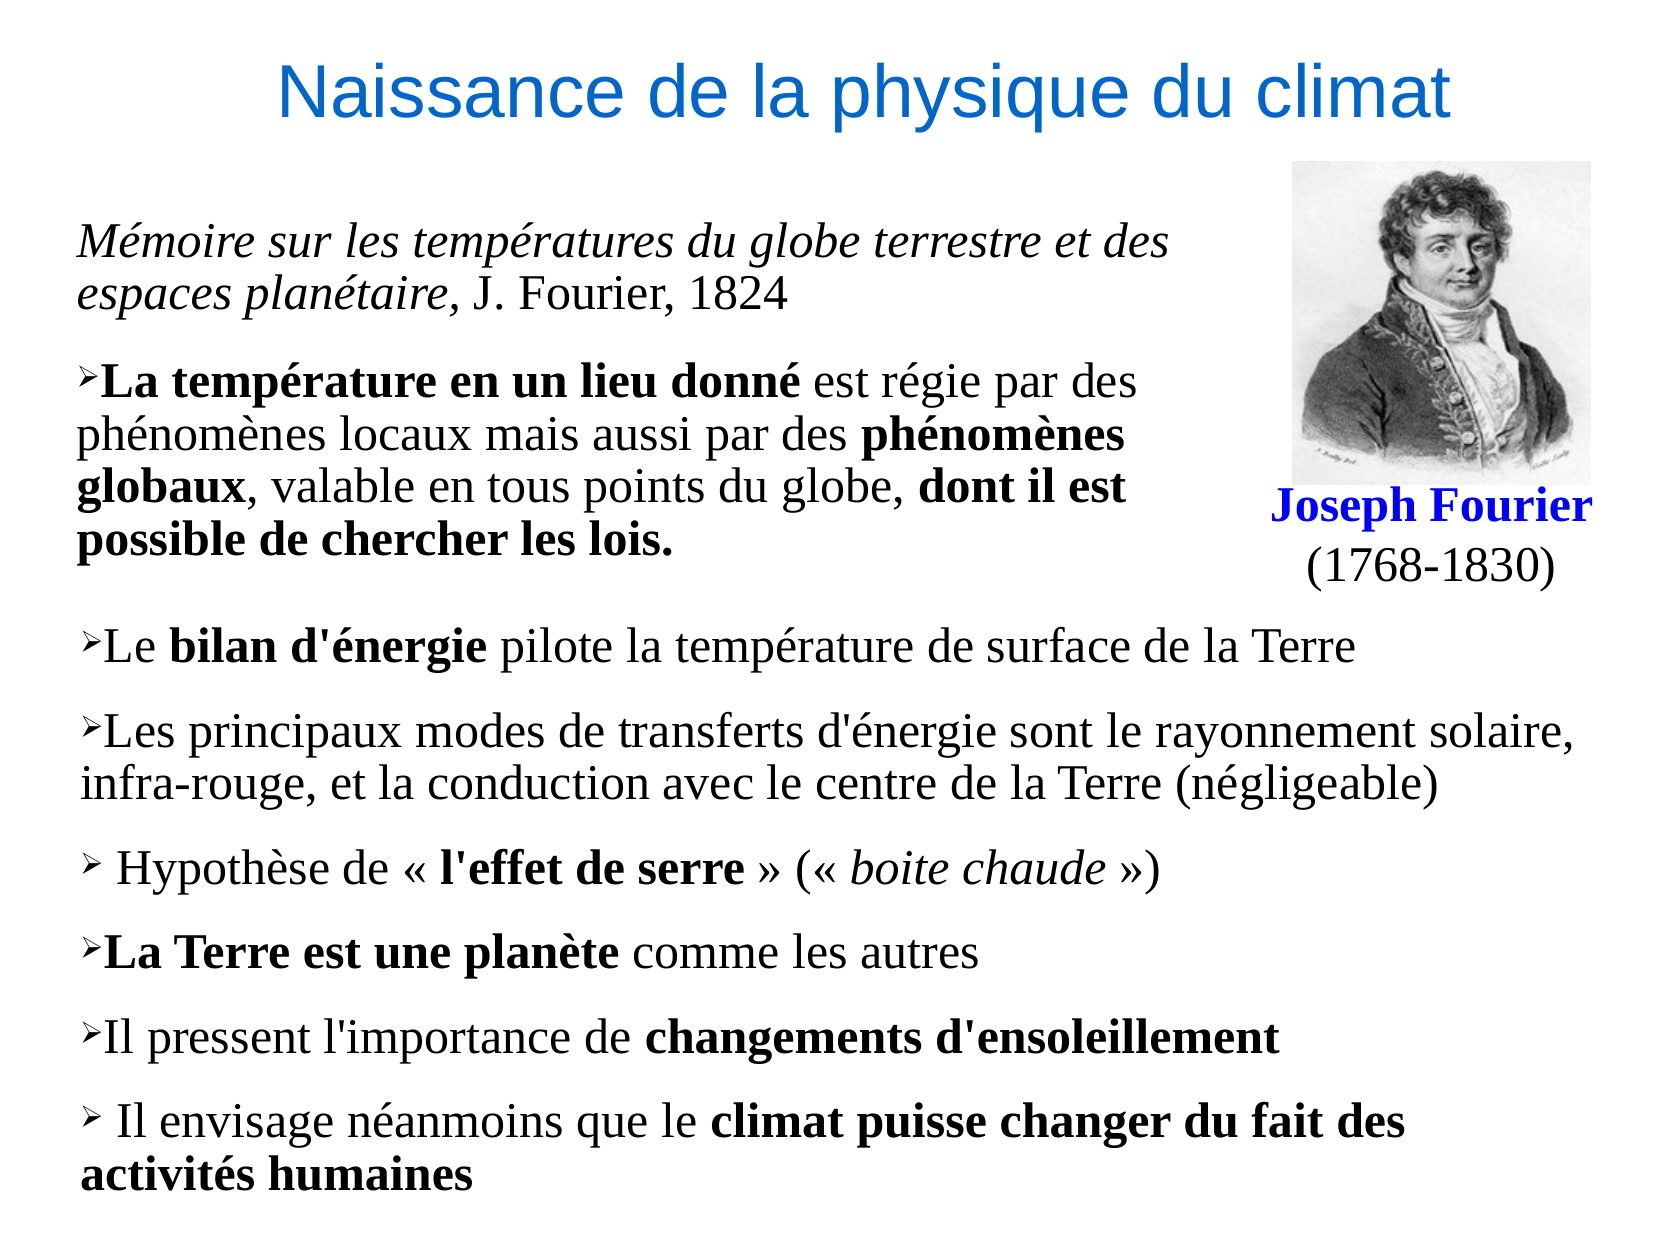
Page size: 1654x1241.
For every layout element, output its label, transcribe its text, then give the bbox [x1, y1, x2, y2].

title Naissance de la physique du climat [75, 42, 1654, 146]
text_box Joseph Fourier (1768-1830) [1243, 472, 1620, 619]
text_box Le bilan d'énergie pilote la température de surface de la Terre Les principaux modes de transferts d'énergie sont le rayonnement solaire, infra-rouge, et la conduction avec le centre de la Terre (négligeable) Hypothèse de « l'effet de serre » (« boite chaude ») La Terre est une planète comme les autres Il pressent l'importance de changements d'ensoleillement Il envisage néanmoins que le climat puisse changer du fait des activités humaines [65, 613, 1605, 1212]
picture [1292, 161, 1591, 472]
text_box Mémoire sur les températures du globe terrestre et des espaces planétaire, J. Fourier, 1824 La température en un lieu donné est régie par des phénomènes locaux mais aussi par des phénomènes globaux, valable en tous points du globe, dont il est possible de chercher les lois. [63, 206, 1224, 1103]
